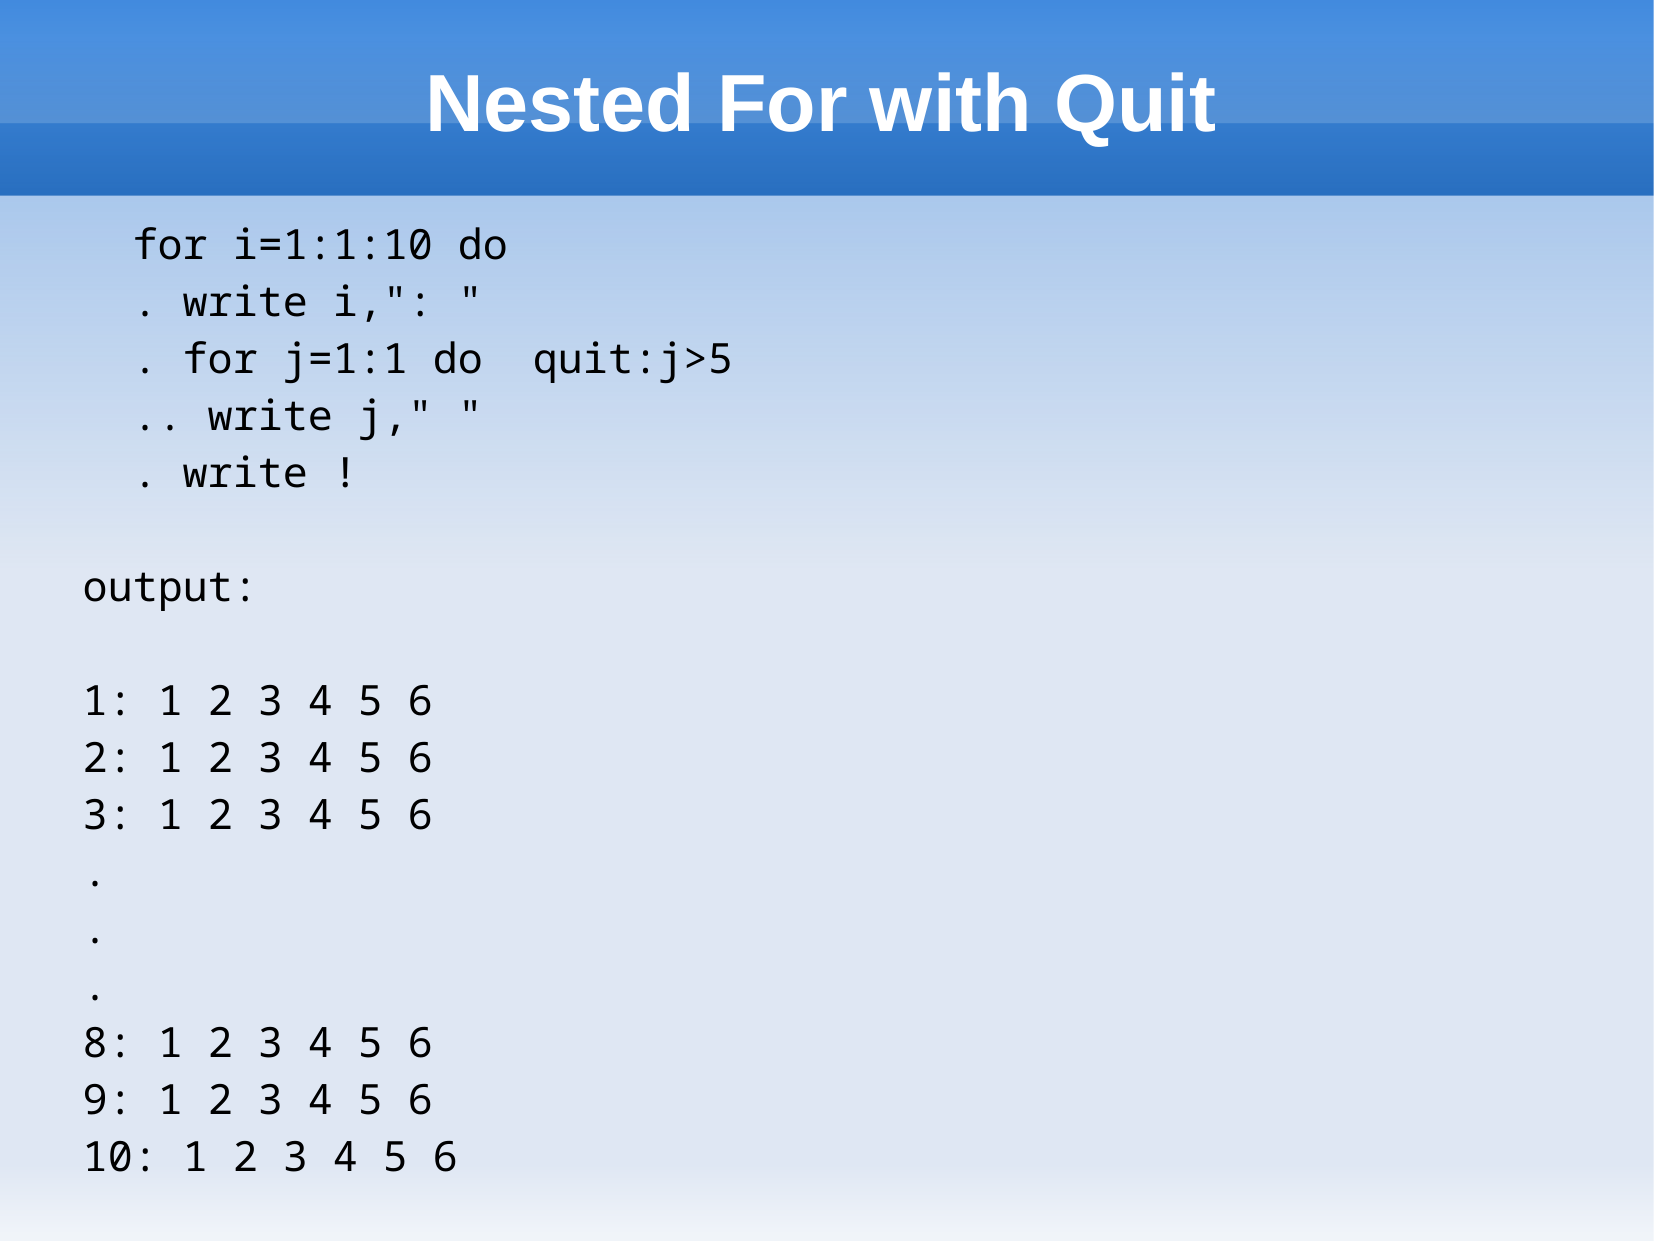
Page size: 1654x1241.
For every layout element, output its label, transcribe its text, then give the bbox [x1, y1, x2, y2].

subtitle for i=1:1:10 do . write i,": " . for j=1:1 do quit:j>5 .. write j," " . write ! output: 1: 1 2 3 4 5 6 2: 1 2 3 4 5 6 3: 1 2 3 4 5 6 . . . 8: 1 2 3 4 5 6 9: 1 2 3 4 5 6 10: 1 2 3 4 5 6 [82, 286, 1571, 1113]
title Nested For with Quit [76, 0, 1565, 208]
picture [0, 0, 1654, 1241]
